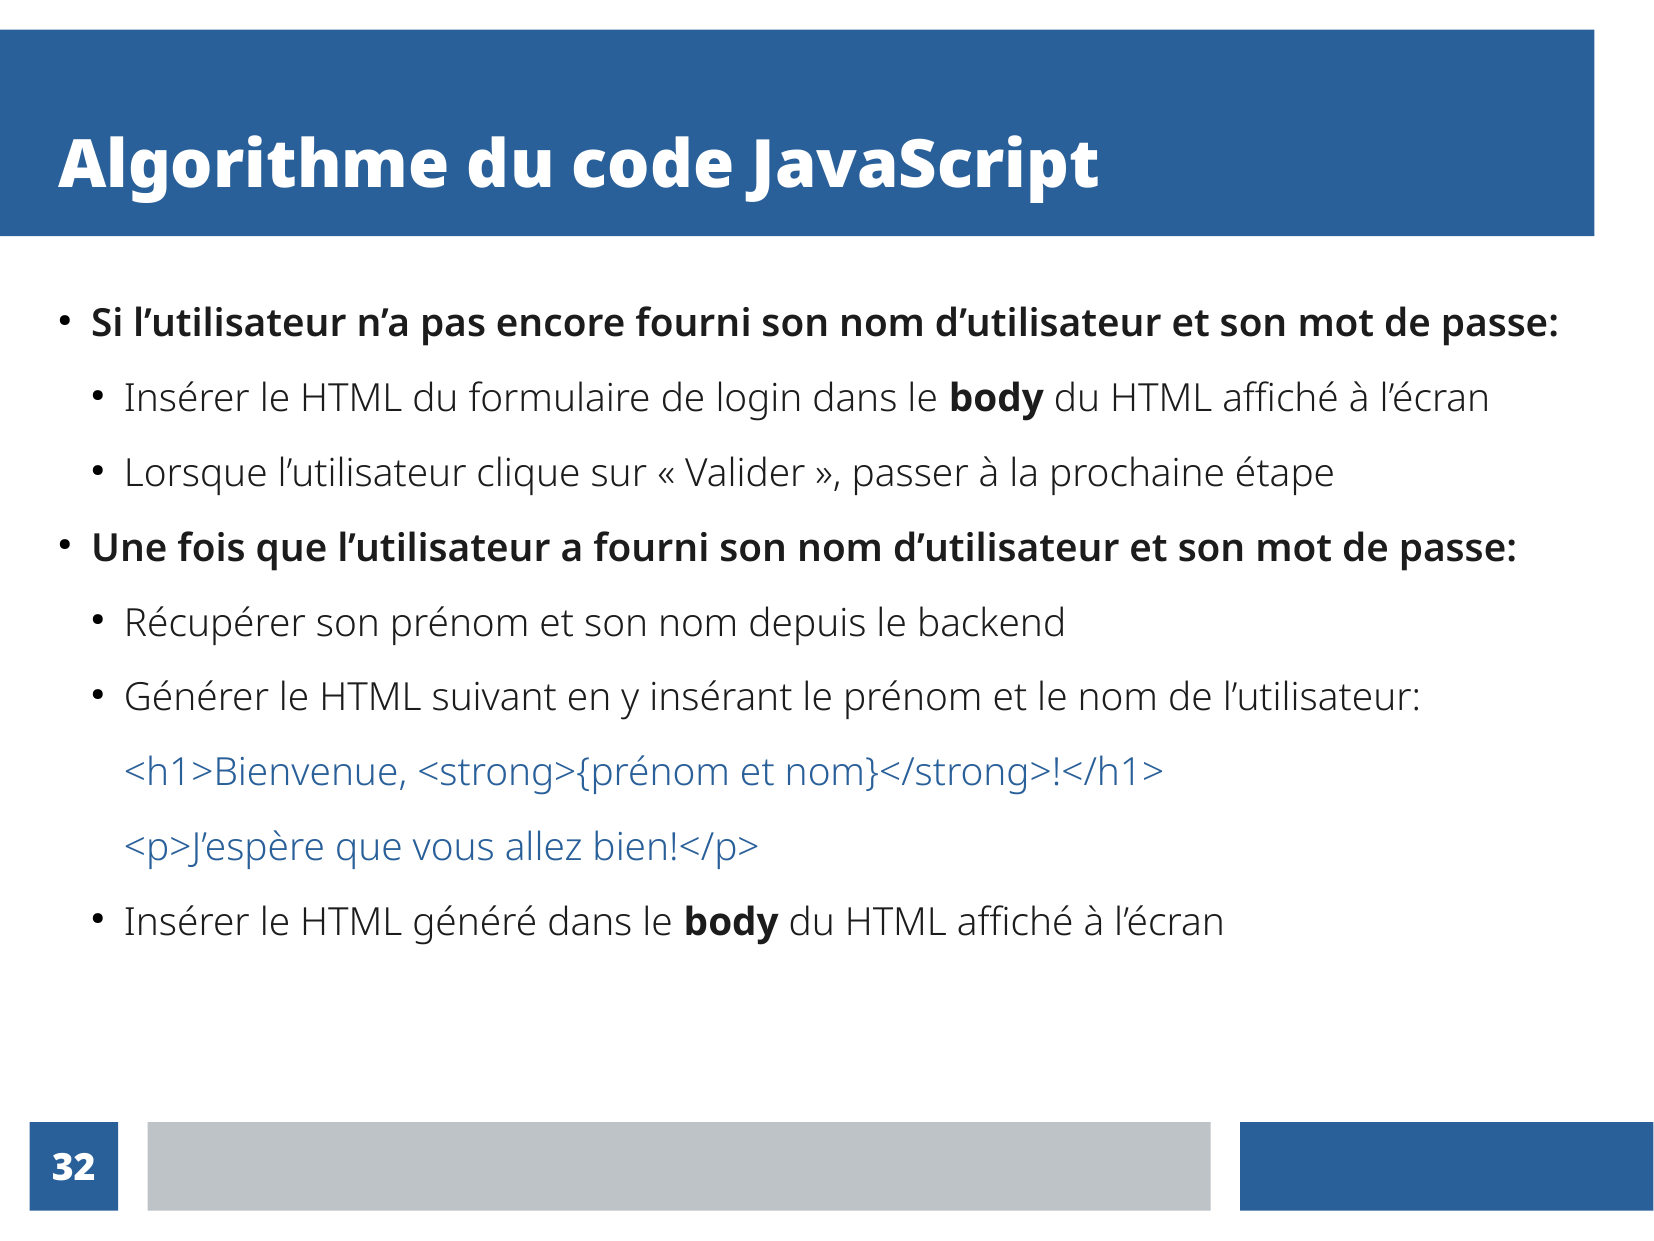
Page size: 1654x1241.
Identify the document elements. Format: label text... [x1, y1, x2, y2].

list Si l’utilisateur n’a pas encore fourni son nom d’utilisateur et son mot de passe: Insérer le HTML du formulaire de login dans le body du HTML affiché à l’écran Lorsque l’utilisateur clique sur « Valider », passer à la prochaine étape Une fois que l’utilisateur a fourni son nom d’utilisateur et son mot de passe: Récupérer son prénom et son nom depuis le backend Générer le HTML suivant en y insérant le prénom et le nom de l’utilisateur: <h1>Bienvenue, <strong>{prénom et nom}</strong>!</h1> <p>J’espère que vous allez bien!</p> Insérer le HTML généré dans le body du HTML affiché à l’écran [58, 295, 1564, 1063]
title Algorithme du code JavaScript [58, 59, 1594, 207]
